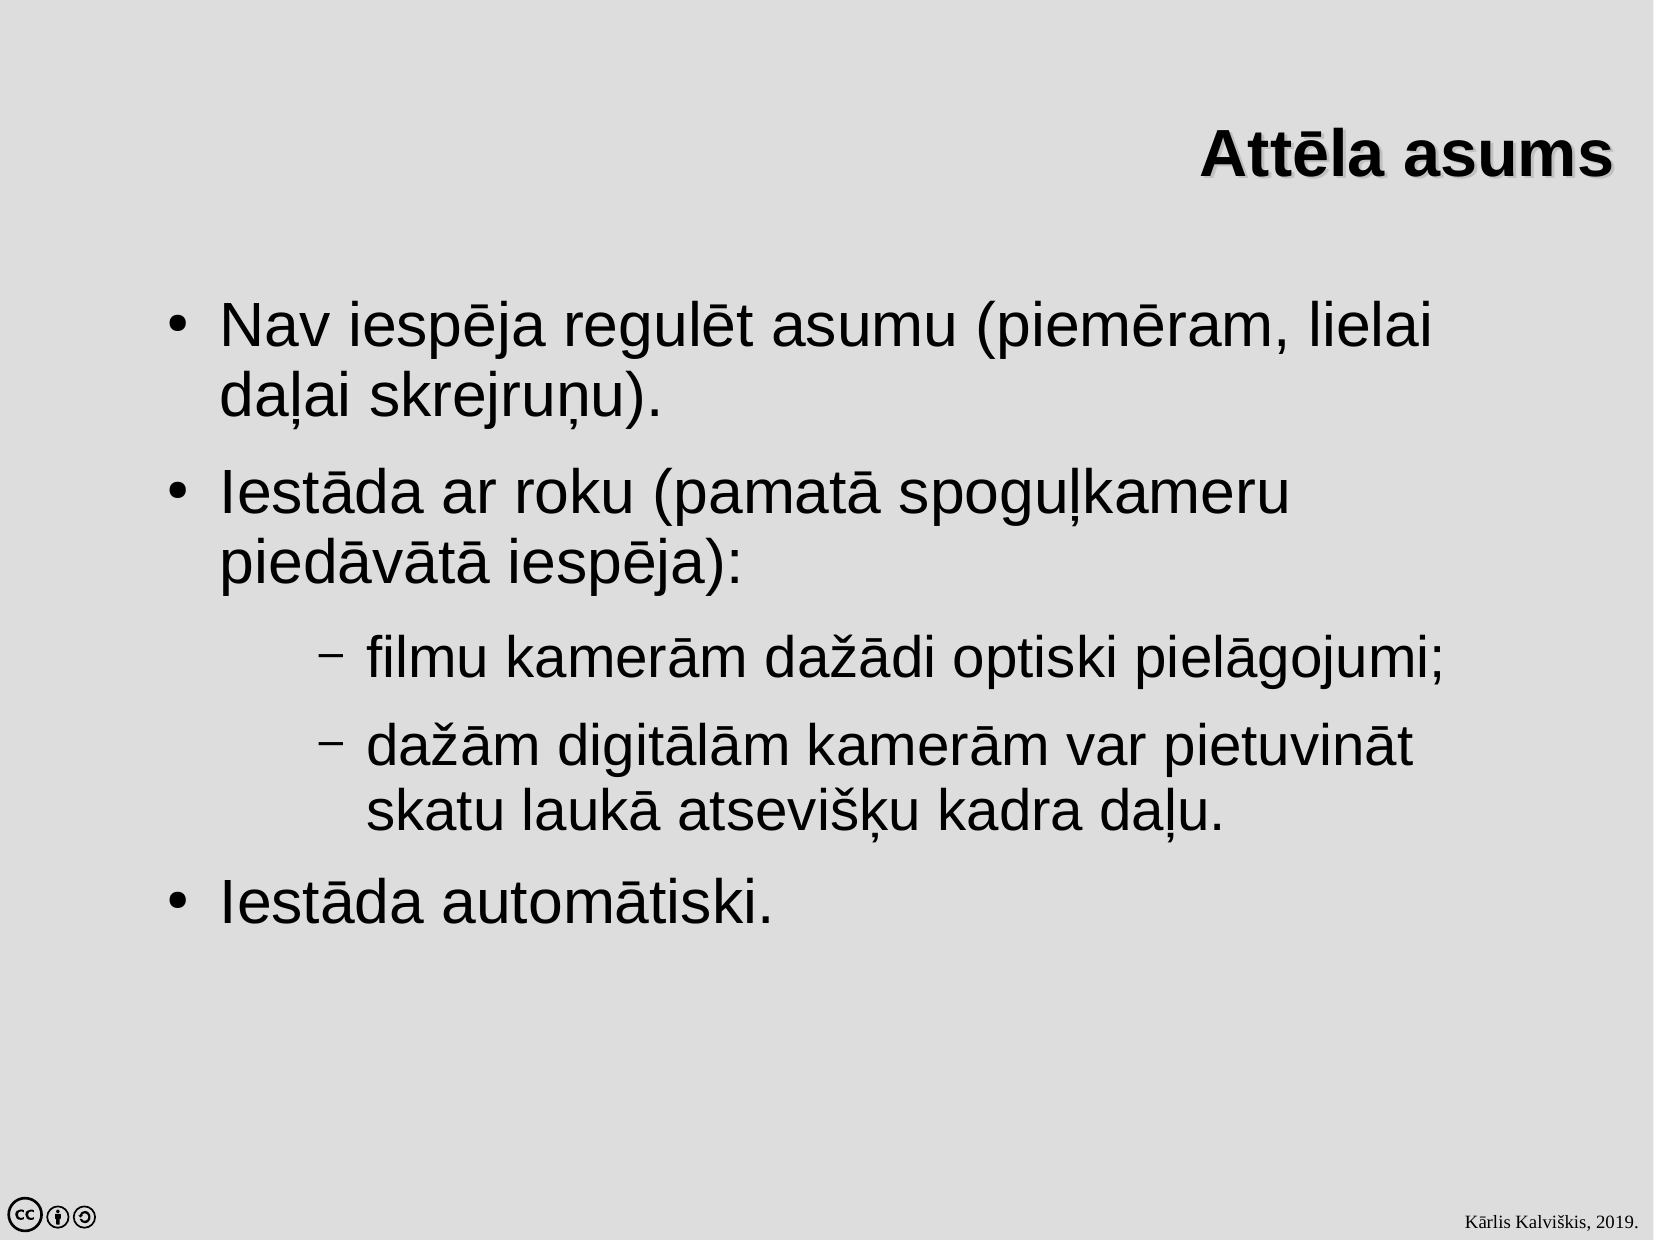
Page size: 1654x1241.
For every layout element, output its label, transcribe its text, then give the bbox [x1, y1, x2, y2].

list Nav iespēja regulēt asumu (piemēram, lielai daļai skrejruņu). Iestāda ar roku (pamatā spoguļkameru piedāvātā iespēja): filmu kamerām dažādi optiski pielāgojumi; dažām digitālām kamerām var pietuvināt skatu laukā atsevišķu kadra daļu. Iestāda automātiski. [82, 290, 1571, 1010]
title Attēla asums [42, 49, 1615, 257]
